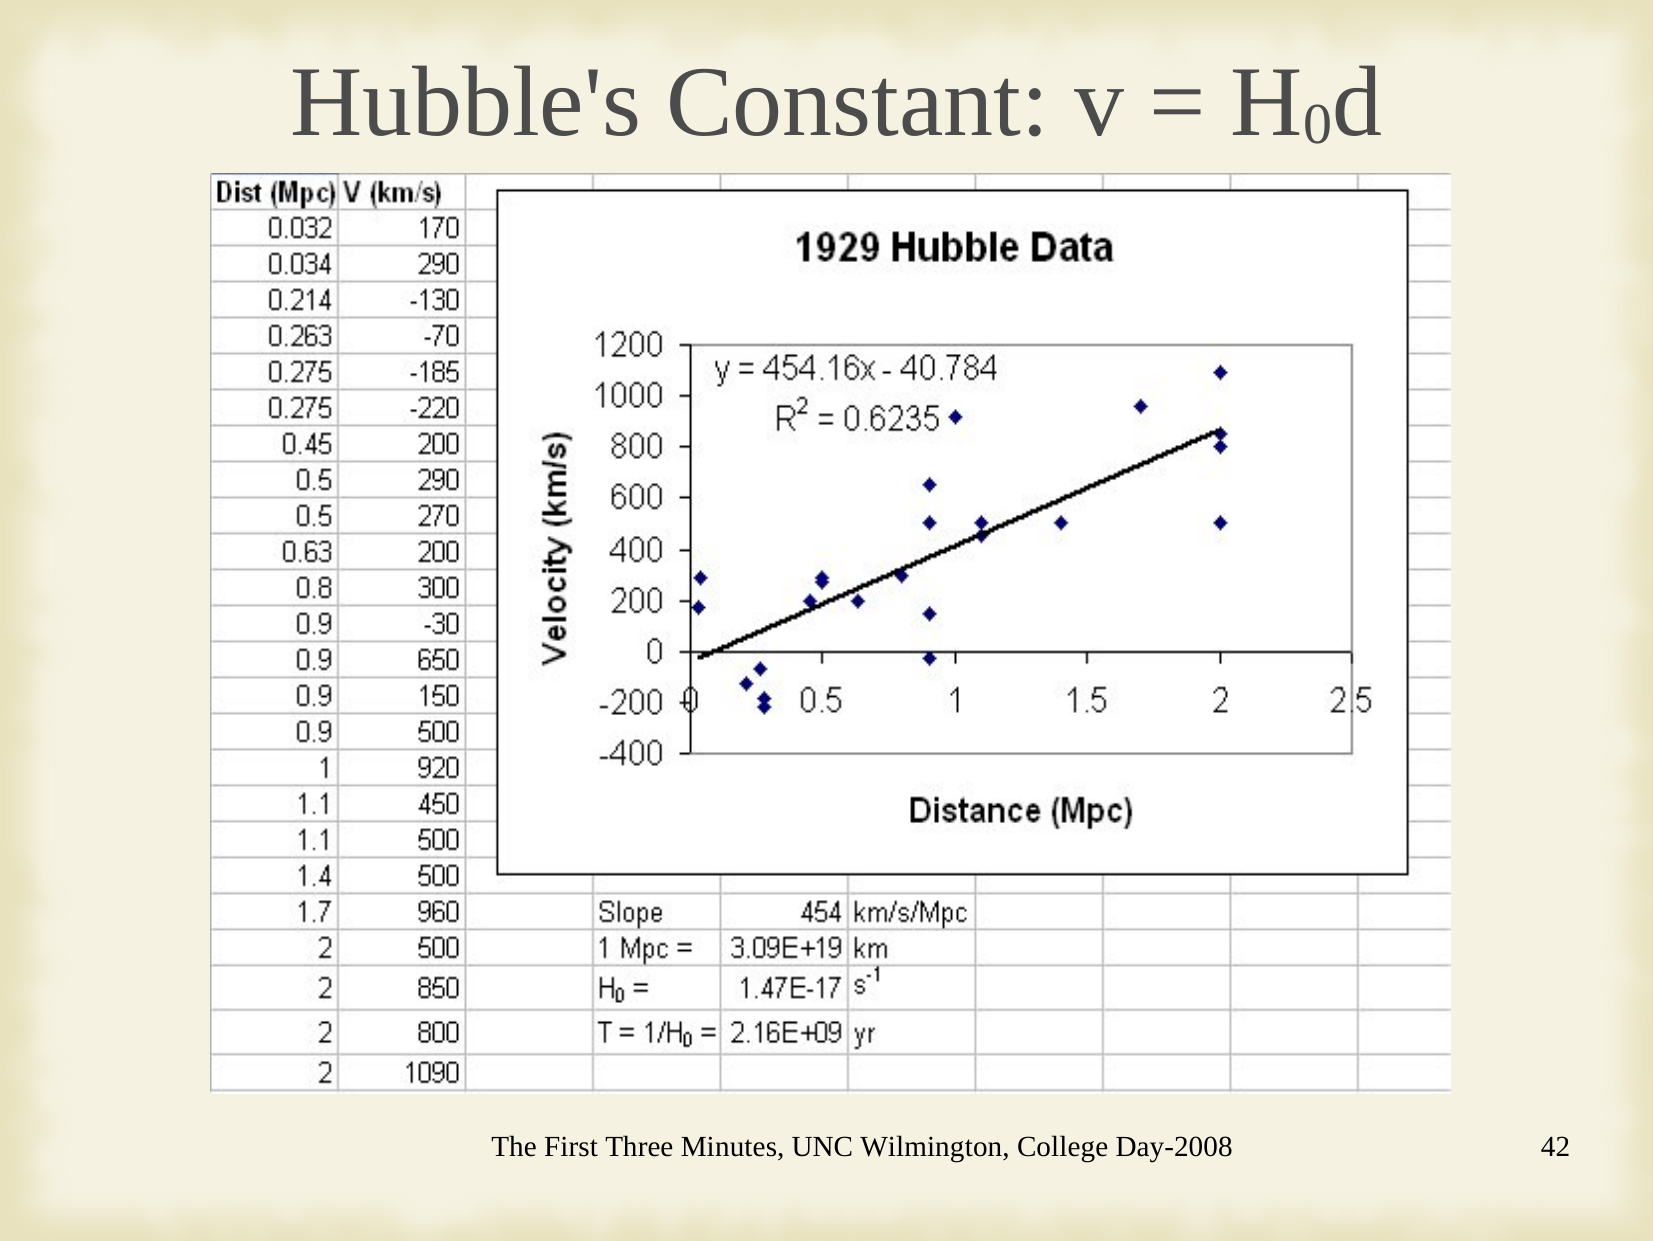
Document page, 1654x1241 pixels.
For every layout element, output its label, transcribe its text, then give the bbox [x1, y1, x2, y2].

picture [0, 0, 1654, 1241]
text_box Hubble's Constant: v = H0d [92, 22, 1581, 181]
